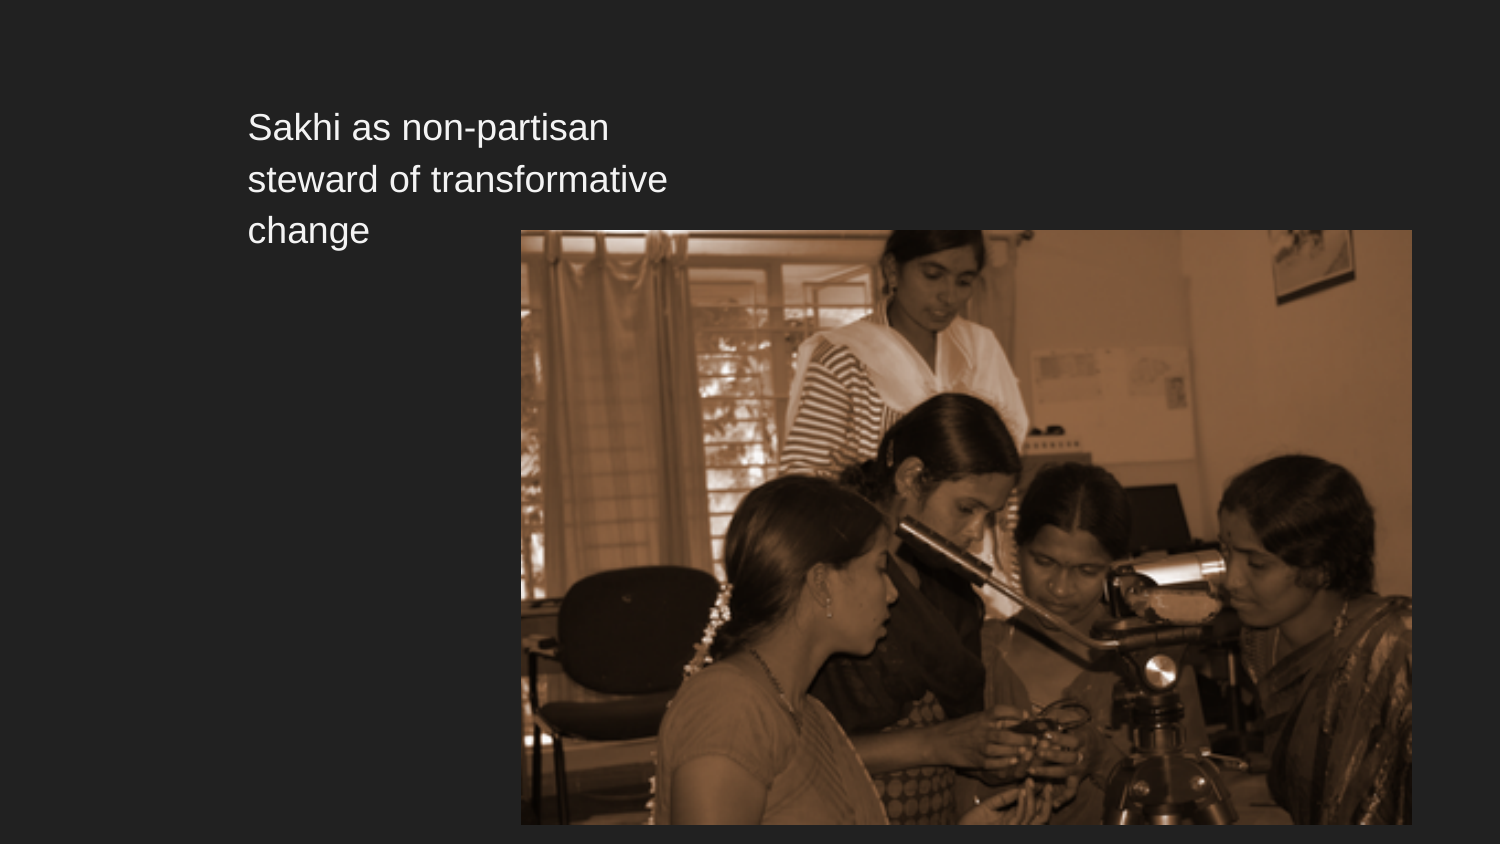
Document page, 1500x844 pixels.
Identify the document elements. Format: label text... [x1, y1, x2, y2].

picture [521, 230, 1412, 825]
text_box Sakhi as non-partisan steward of transformative change [157, 48, 736, 300]
